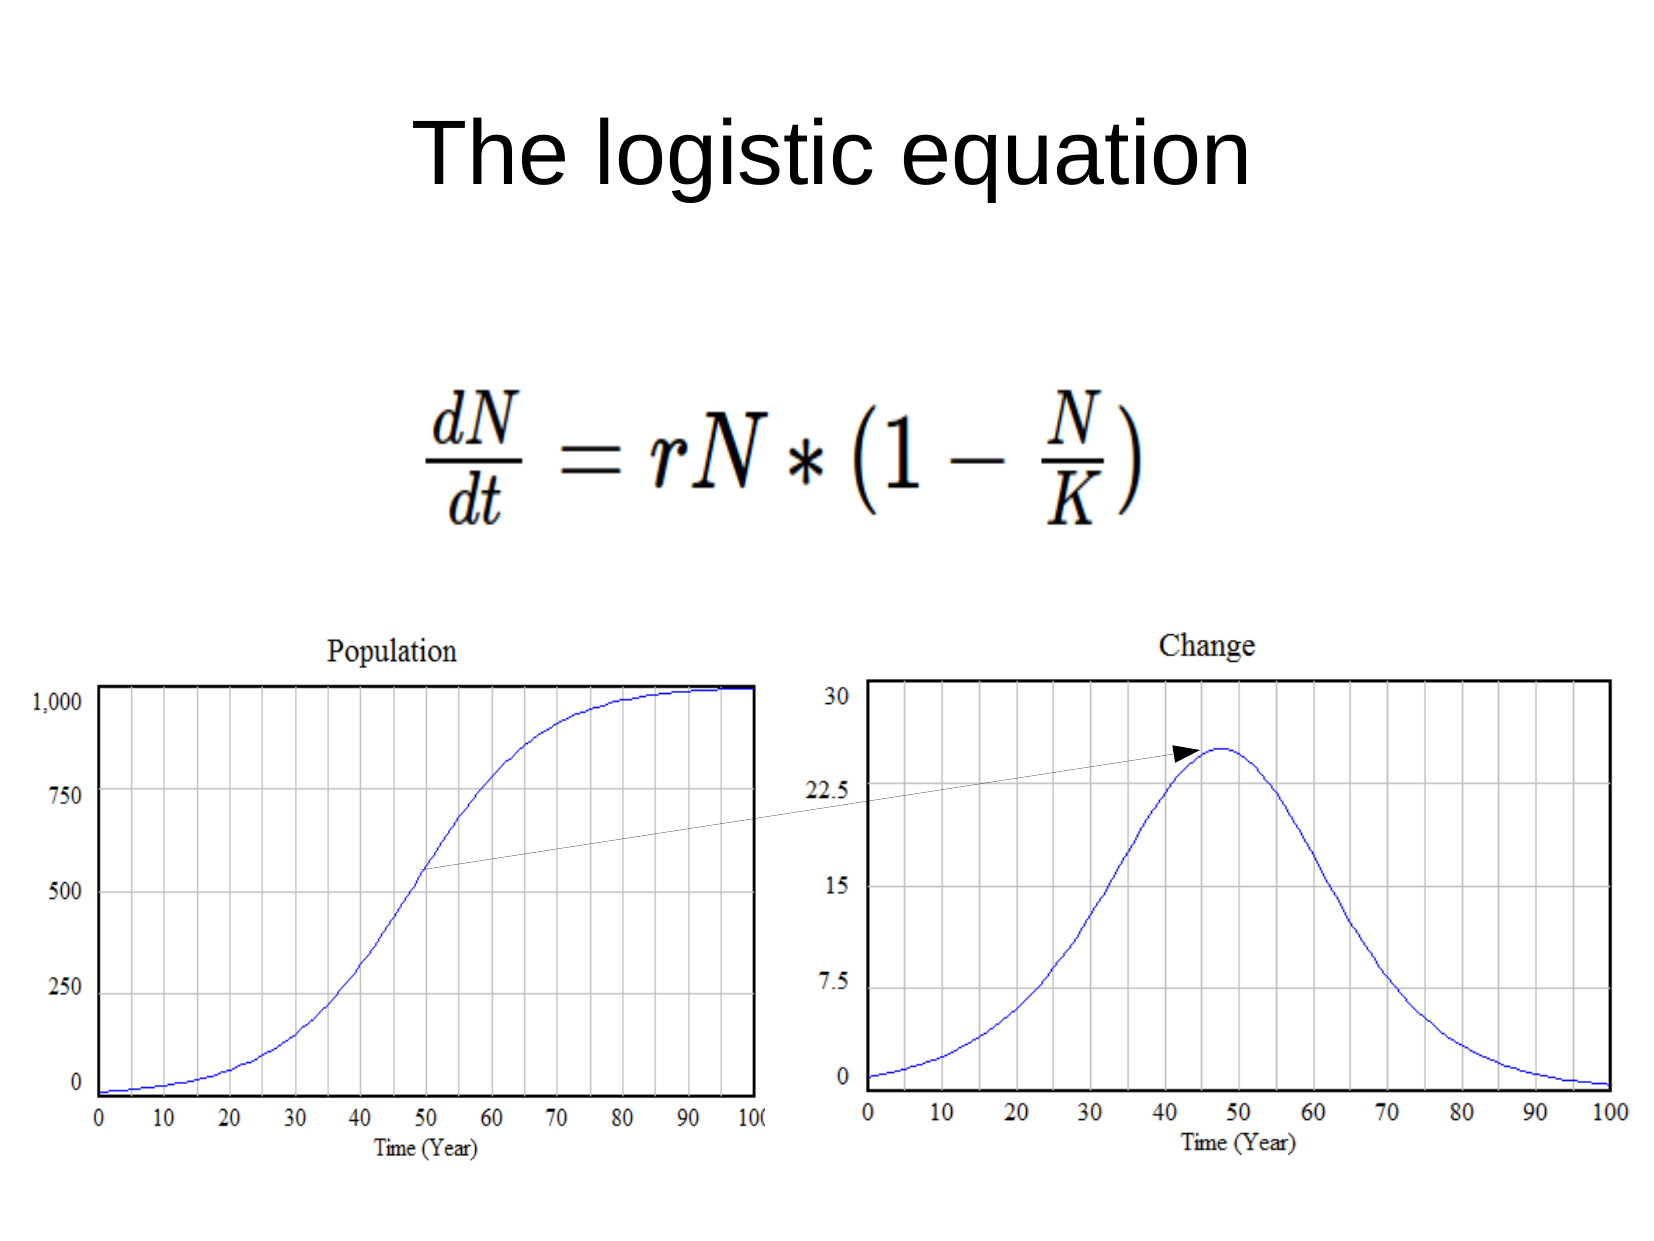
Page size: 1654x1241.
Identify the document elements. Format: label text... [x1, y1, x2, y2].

picture [0, 628, 1654, 1171]
picture [410, 359, 1201, 574]
title The logistic equation [88, 49, 1577, 257]
